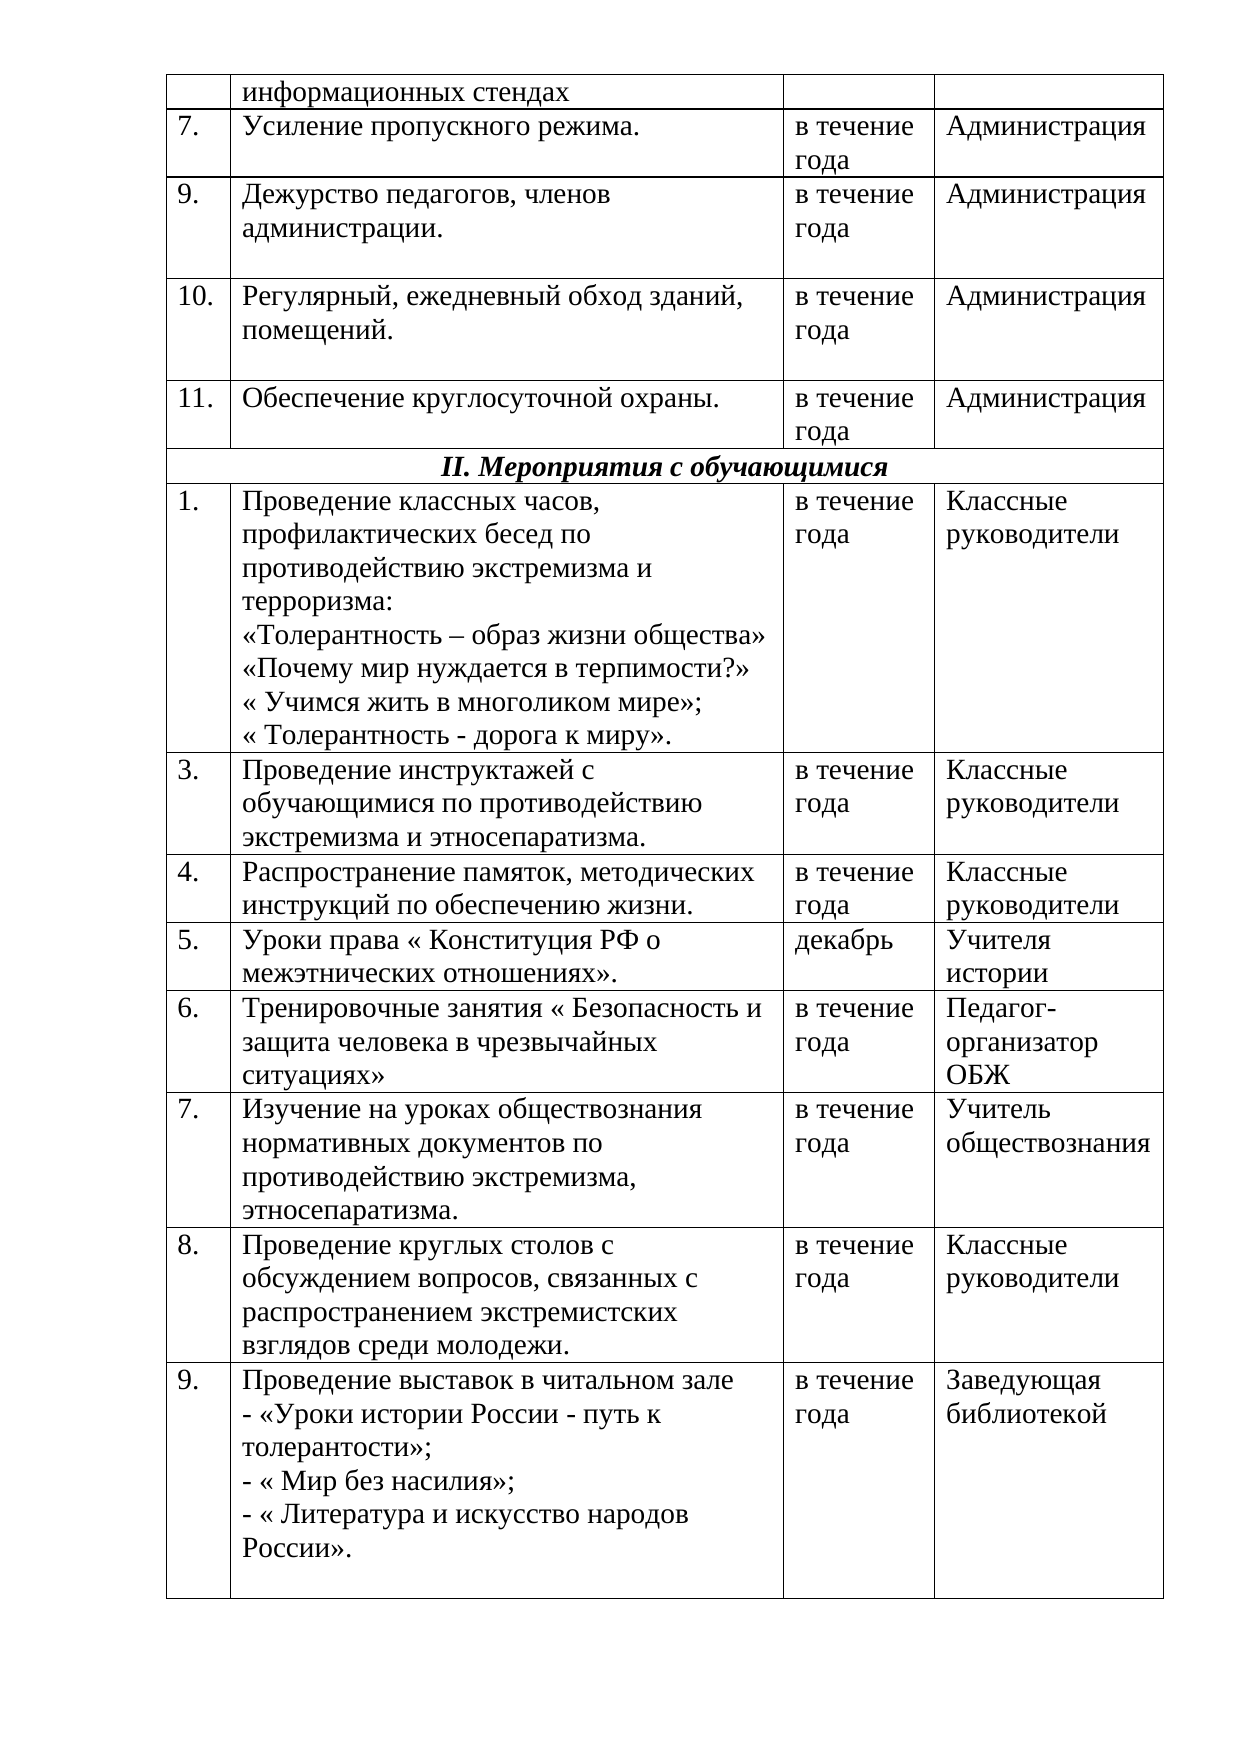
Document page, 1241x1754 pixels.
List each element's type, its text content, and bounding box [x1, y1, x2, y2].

text_box в течение [795, 855, 922, 889]
text_box защита человека в чрезвычайных [242, 1025, 666, 1059]
text_box года [795, 1025, 858, 1059]
text_box « Учимся жить в многоликом мире»; [242, 685, 718, 719]
text_box руководители [946, 787, 1127, 821]
text_box 3. [177, 753, 207, 787]
text_box в течение [795, 110, 922, 143]
text_box обучающимися по противодействию [242, 787, 710, 821]
text_box 8. [177, 1228, 207, 1262]
text_box противодействию экстремизма, [242, 1160, 645, 1194]
text_box ОБЖ [946, 1058, 1018, 1092]
text_box года [795, 888, 858, 922]
text_box года [795, 313, 858, 347]
text_box года [795, 517, 858, 551]
text_box Дежурство педагогов, членов [242, 178, 619, 212]
text_box библиотекой [946, 1397, 1115, 1431]
text_box России». [242, 1531, 367, 1565]
text_box нормативных документов по [242, 1126, 611, 1160]
text_box в течение [795, 381, 922, 415]
text_box 10. [177, 279, 222, 313]
text_box в течение [795, 178, 922, 212]
text_box в течение [795, 1363, 922, 1397]
text_box в течение [795, 753, 922, 787]
text_box обществознания [946, 1126, 1159, 1160]
text_box Классные [946, 753, 1076, 787]
text_box 11. [177, 381, 222, 415]
text_box «Почему мир нуждается в терпимости?» [242, 651, 757, 685]
text_box межэтнических отношениях». [242, 956, 633, 990]
text_box 5. [177, 923, 207, 957]
text_box 4. [177, 855, 207, 889]
text_box Классные [946, 484, 1076, 517]
text_box - « Литература и искусство народов [242, 1497, 696, 1531]
text_box профилактических бесед по [242, 517, 600, 551]
text_box в течение [795, 1093, 922, 1127]
text_box толерантости»; [242, 1430, 447, 1464]
text_box Распространение памяток, методических [242, 855, 764, 889]
text_box Педагог- [946, 991, 1057, 1025]
text_box Администрация [946, 279, 1154, 313]
text_box Уроки права « Конституция РФ о [242, 923, 669, 957]
text_box Проведение инструктажей с [242, 753, 602, 787]
text_box Классные [946, 1228, 1076, 1261]
text_box распространением экстремистских [242, 1295, 686, 1329]
text_box Проведение выставок в читальном зале [242, 1363, 750, 1397]
text_box Учителя [946, 923, 1059, 956]
text_box противодействию экстремизма и [242, 551, 661, 585]
text_box Усиление пропускного режима. [242, 110, 655, 143]
text_box года [795, 787, 858, 821]
text_box экстремизма и этносепаратизма. [242, 820, 655, 854]
text_box в течение [795, 484, 922, 518]
text_box руководители [946, 1261, 1127, 1295]
text_box в течение [795, 279, 922, 313]
text_box Проведение круглых столов с [242, 1228, 622, 1261]
text_box года [795, 1126, 858, 1160]
text_box II. Мероприятия с обучающимися [441, 450, 898, 483]
text_box Администрация [946, 109, 1154, 143]
text_box 7. [177, 110, 207, 143]
text_box 1. [177, 484, 207, 518]
text_box Учитель [946, 1093, 1059, 1126]
text_box организатор [946, 1025, 1107, 1059]
text_box Администрация [946, 177, 1154, 212]
text_box - «Уроки истории России - путь к [242, 1397, 669, 1431]
text_box истории [946, 956, 1071, 990]
text_box терроризма: [242, 584, 409, 618]
text_box помещений. [242, 313, 409, 347]
text_box ситуациях» [242, 1058, 393, 1092]
text_box года [795, 143, 858, 176]
text_box [166, 74, 1164, 1599]
text_box « Толерантность - дорога к миру». [242, 718, 694, 752]
text_box инструкций по обеспечению жизни. [242, 888, 702, 922]
text_box взглядов среди молодежи. [242, 1328, 578, 1362]
text_box в течение [795, 991, 922, 1025]
text_box года [795, 414, 858, 448]
text_box руководители [946, 517, 1127, 551]
text_box в течение [795, 1228, 922, 1262]
text_box этносепаратизма. [242, 1193, 467, 1227]
text_box 6. [177, 991, 207, 1025]
text_box информационных стендах [242, 75, 585, 108]
text_box 9. [177, 1363, 207, 1397]
text_box обсуждением вопросов, связанных с [242, 1261, 706, 1295]
text_box Тренировочные занятия « Безопасность и [242, 991, 770, 1025]
text_box руководители [946, 888, 1127, 922]
text_box - « Мир без насилия»; [242, 1464, 530, 1497]
text_box года [795, 211, 858, 245]
text_box года [795, 1261, 858, 1295]
text_box декабрь [795, 923, 901, 957]
text_box Регулярный, ежедневный обход зданий, [242, 279, 752, 313]
text_box Классные [946, 855, 1076, 888]
text_box «Толерантность – образ жизни общества» [242, 618, 774, 652]
text_box Изучение на уроках обществознания [242, 1093, 710, 1127]
text_box года [795, 1397, 858, 1431]
text_box Проведение классных часов, [242, 484, 609, 518]
text_box Заведующая [946, 1363, 1109, 1397]
text_box администрации. [242, 211, 473, 245]
text_box Обеспечение круглосуточной охраны. [242, 381, 735, 415]
text_box 9. [177, 178, 207, 212]
text_box Администрация [946, 381, 1154, 415]
text_box 7. [177, 1093, 207, 1127]
